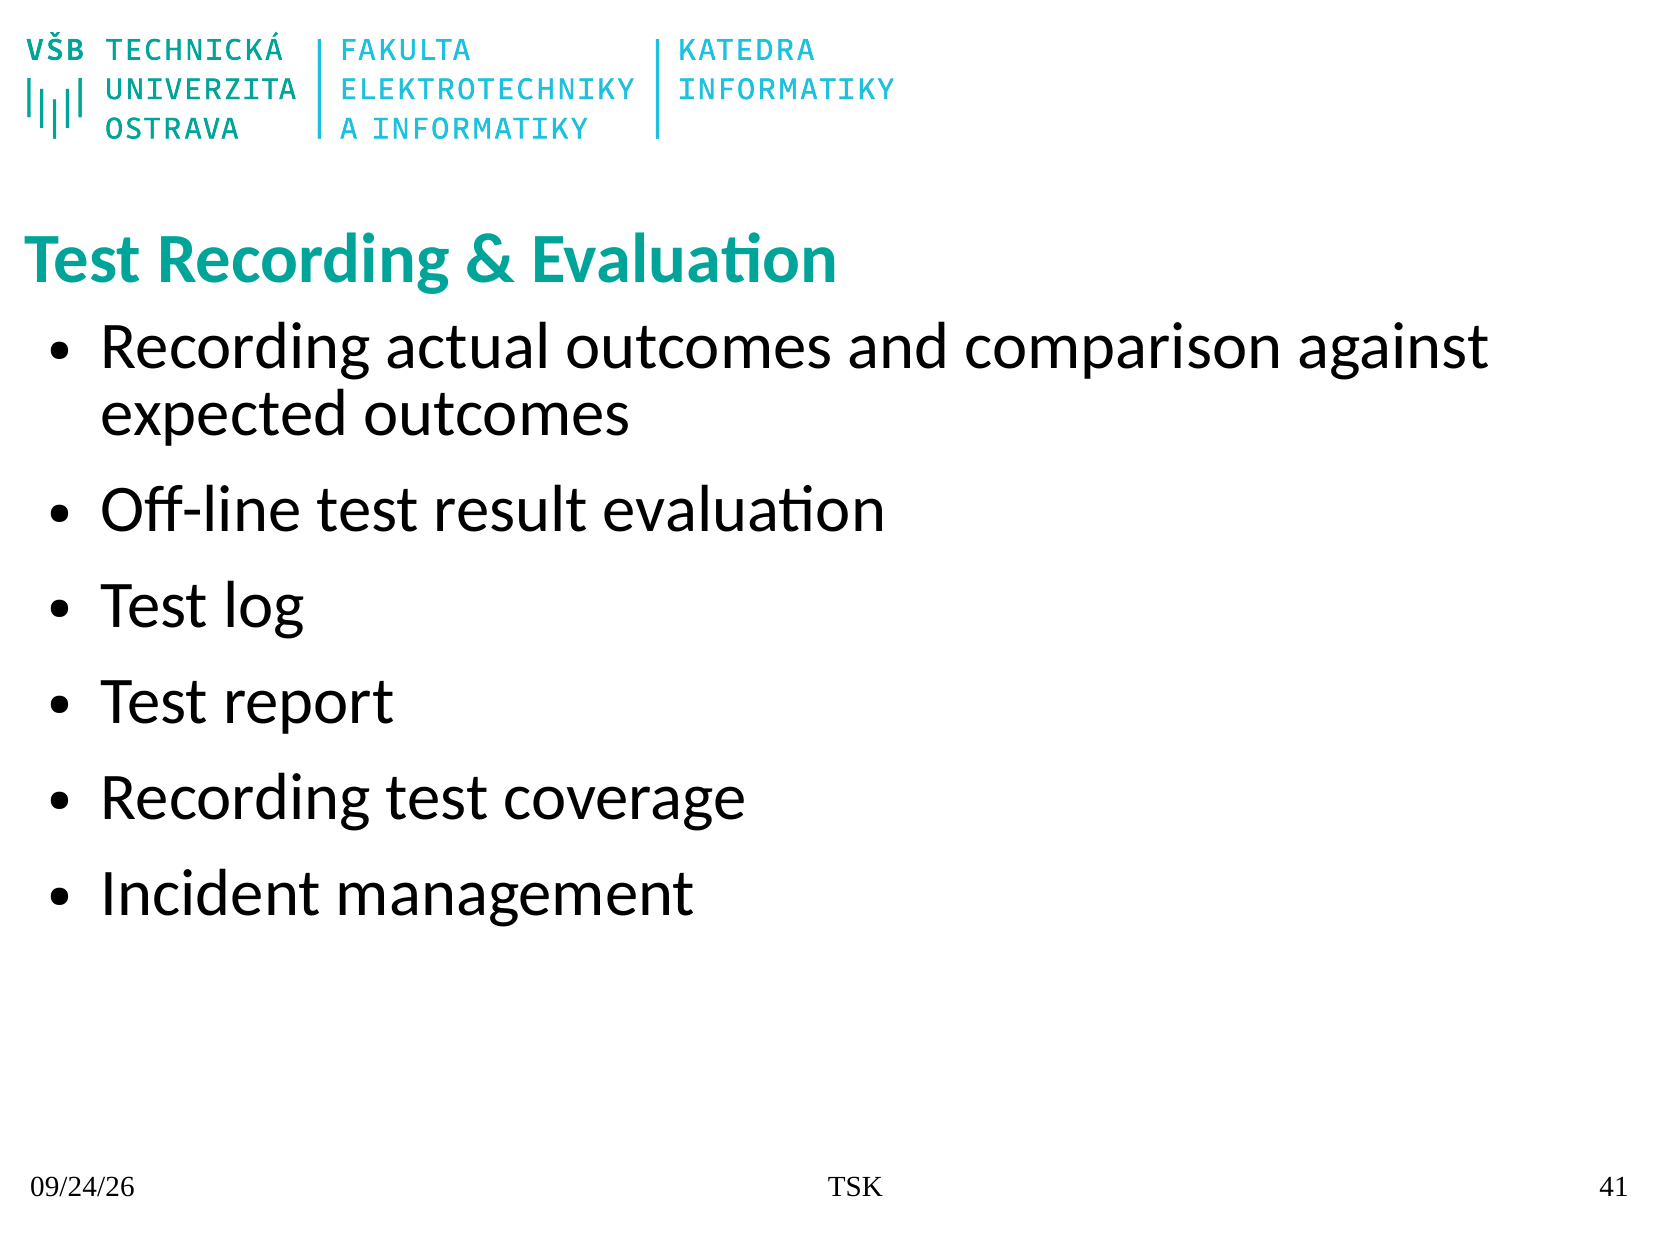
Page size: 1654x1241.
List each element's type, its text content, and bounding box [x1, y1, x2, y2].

list Recording actual outcomes and comparison against expected outcomes Off-line test result evaluation Test log Test report Recording test coverage Incident management [30, 318, 1629, 1146]
title Test Recording & Evaluation [24, 169, 1629, 300]
picture [26, 31, 894, 139]
